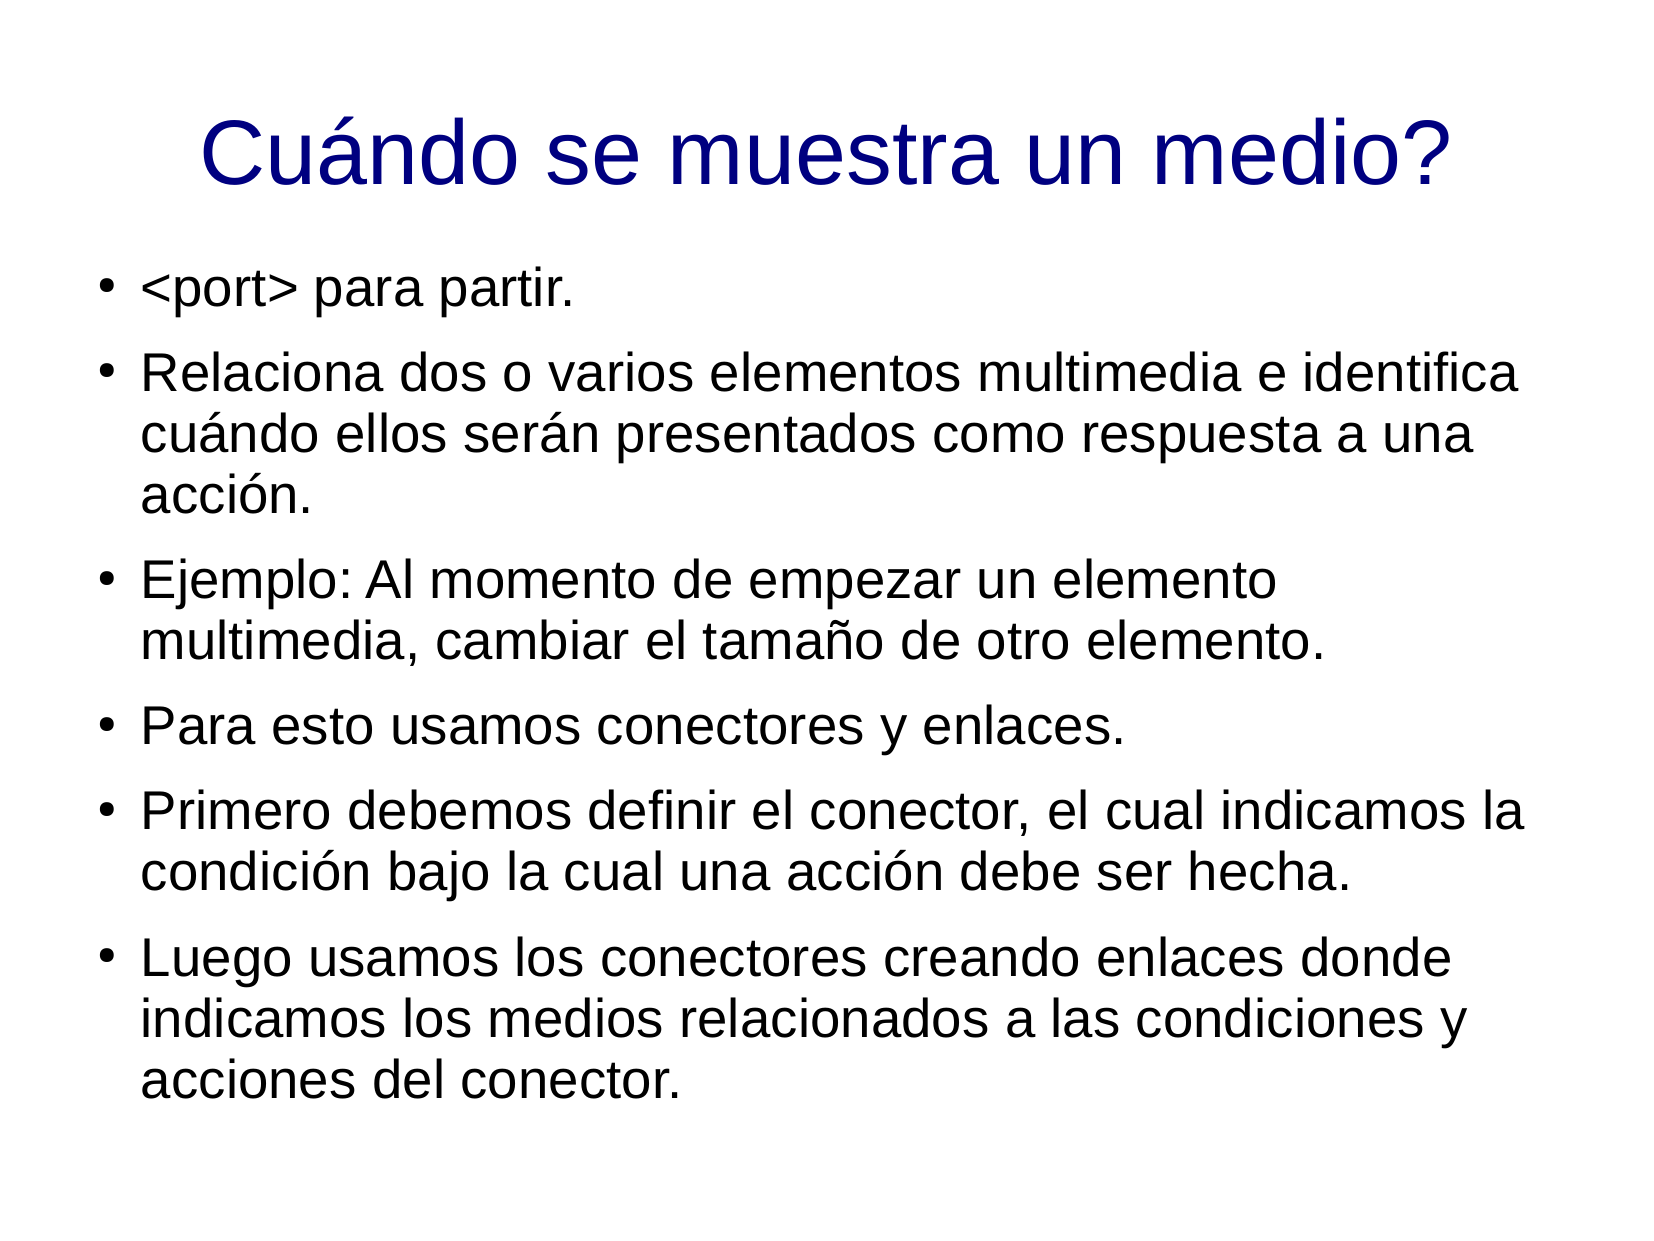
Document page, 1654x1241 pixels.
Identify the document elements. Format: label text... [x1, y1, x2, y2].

list <port> para partir. Relaciona dos o varios elementos multimedia e identifica cuándo ellos serán presentados como respuesta a una acción. Ejemplo: Al momento de empezar un elemento multimedia, cambiar el tamaño de otro elemento. Para esto usamos conectores y enlaces. Primero debemos definir el conector, el cual indicamos la condición bajo la cual una acción debe ser hecha. Luego usamos los conectores creando enlaces donde indicamos los medios relacionados a las condiciones y acciones del conector. [82, 256, 1538, 1129]
title Cuándo se muestra un medio? [82, 49, 1571, 257]
